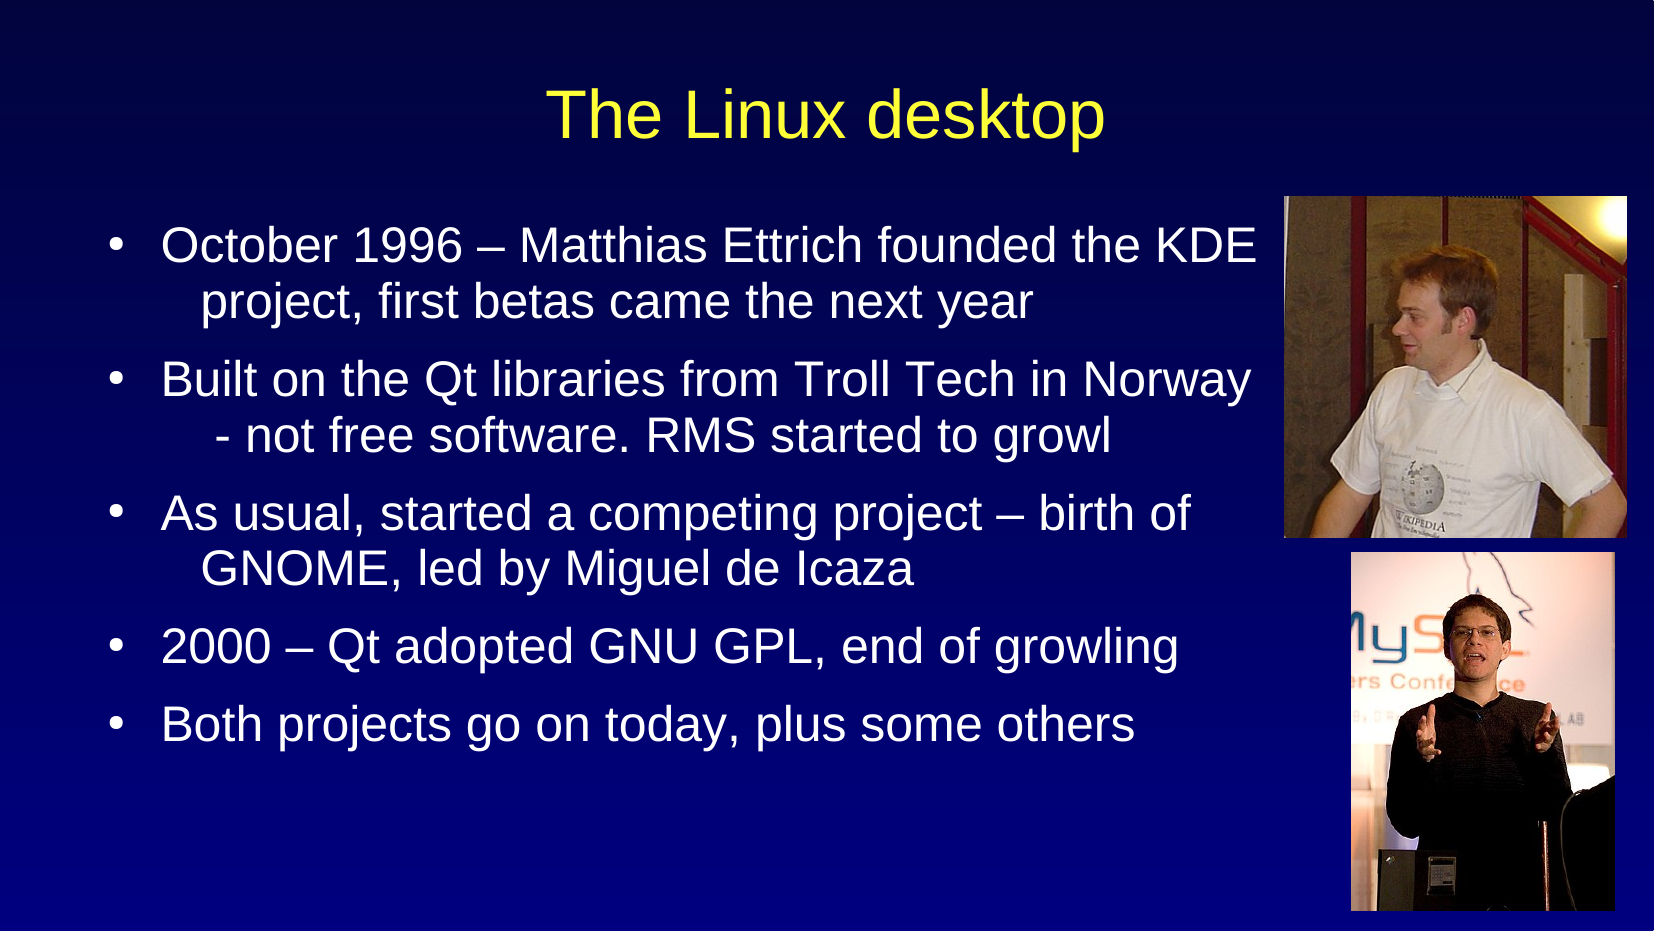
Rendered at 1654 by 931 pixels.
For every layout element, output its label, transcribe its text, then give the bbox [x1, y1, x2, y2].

picture [1351, 552, 1615, 911]
picture [1284, 196, 1627, 538]
title The Linux desktop [82, 37, 1571, 193]
list October 1996 – Matthias Ettrich founded the KDE project, first betas came the next year Built on the Qt libraries from Troll Tech in Norway - not free software. RMS started to growl As usual, started a competing project – birth of GNOME, led by Miguel de Icaza 2000 – Qt adopted GNU GPL, end of growling Both projects go on today, plus some others [76, 217, 1565, 875]
